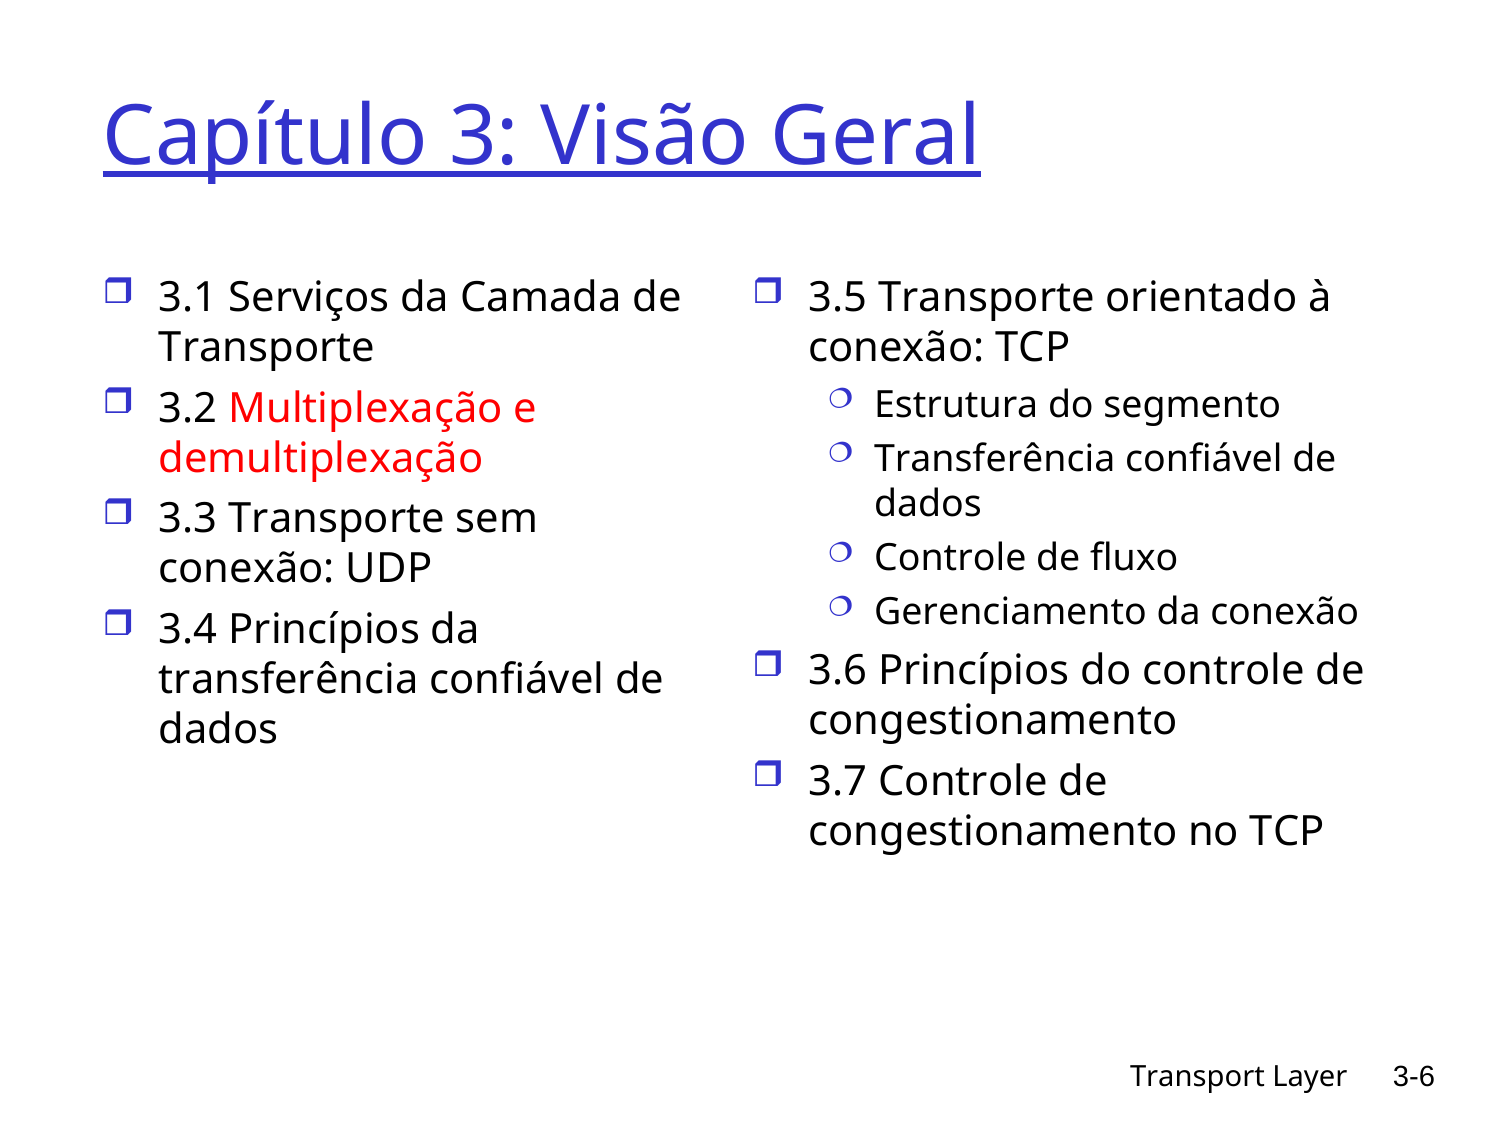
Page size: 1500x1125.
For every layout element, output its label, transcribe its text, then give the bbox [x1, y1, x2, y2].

list 3.1 Serviços da Camada de Transporte 3.2 Multiplexação e demultiplexação 3.3 Transporte sem conexão: UDP 3.4 Princípios da transferência confiável de dados [87, 262, 713, 1026]
text_box Transport Layer [887, 1050, 1339, 1125]
list 3.5 Transporte orientado à conexão: TCP Estrutura do segmento Transferência confiável de dados Controle de fluxo Gerenciamento da conexão 3.6 Princípios do controle de congestionamento 3.7 Controle de congestionamento no TCP [737, 262, 1403, 1026]
text_box 3-<número> [1339, 1050, 1451, 1125]
title Capítulo 3: Visão Geral [87, 37, 1363, 225]
